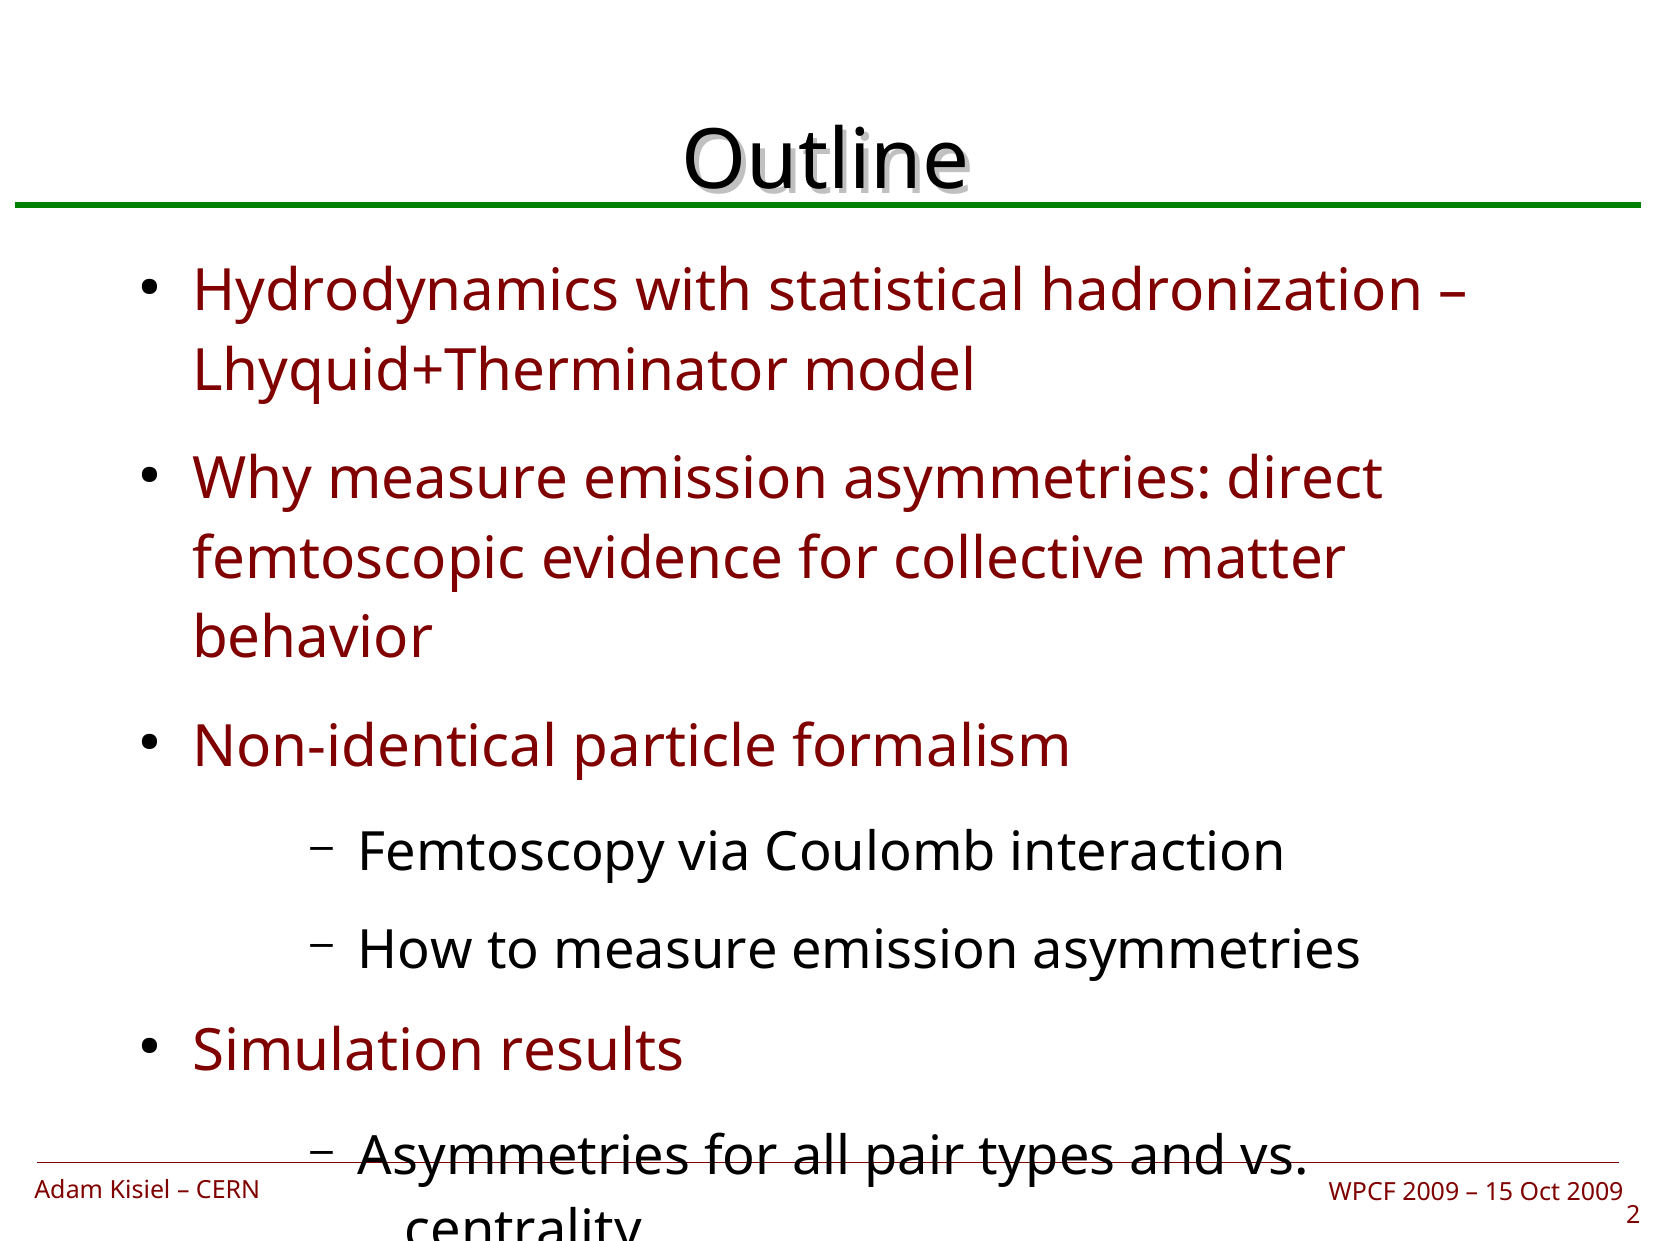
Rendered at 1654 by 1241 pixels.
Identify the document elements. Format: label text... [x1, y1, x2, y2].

title Outline [119, 52, 1532, 261]
list Hydrodynamics with statistical hadronization – Lhyquid+Therminator model Why measure emission asymmetries: direct femtoscopic evidence for collective matter behavior Non-identical particle formalism Femtoscopy via Coulomb interaction How to measure emission asymmetries Simulation results Asymmetries for all pair types and vs. centrality Internal consistency and data cross-checks [121, 248, 1533, 1122]
